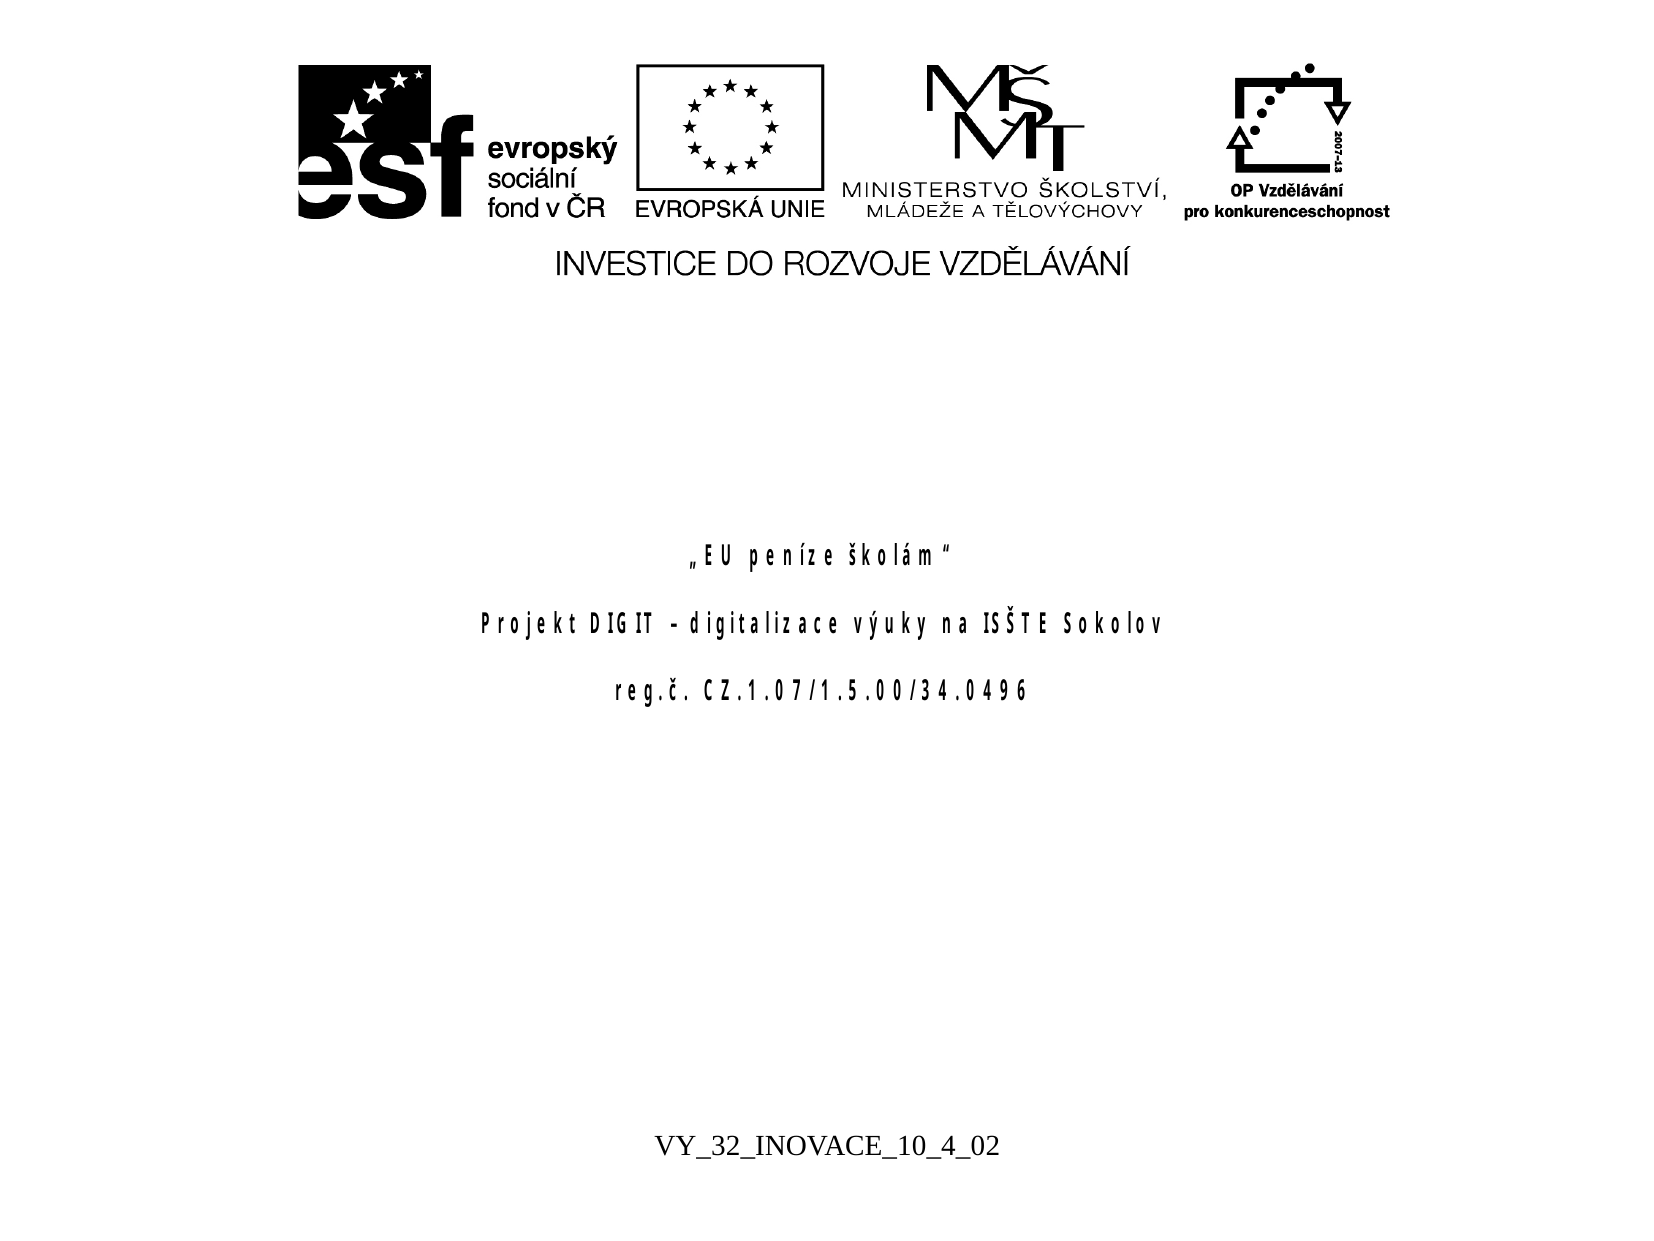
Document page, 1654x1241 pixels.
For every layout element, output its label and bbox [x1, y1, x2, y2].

picture [265, 43, 1423, 296]
picture [354, 539, 1300, 709]
